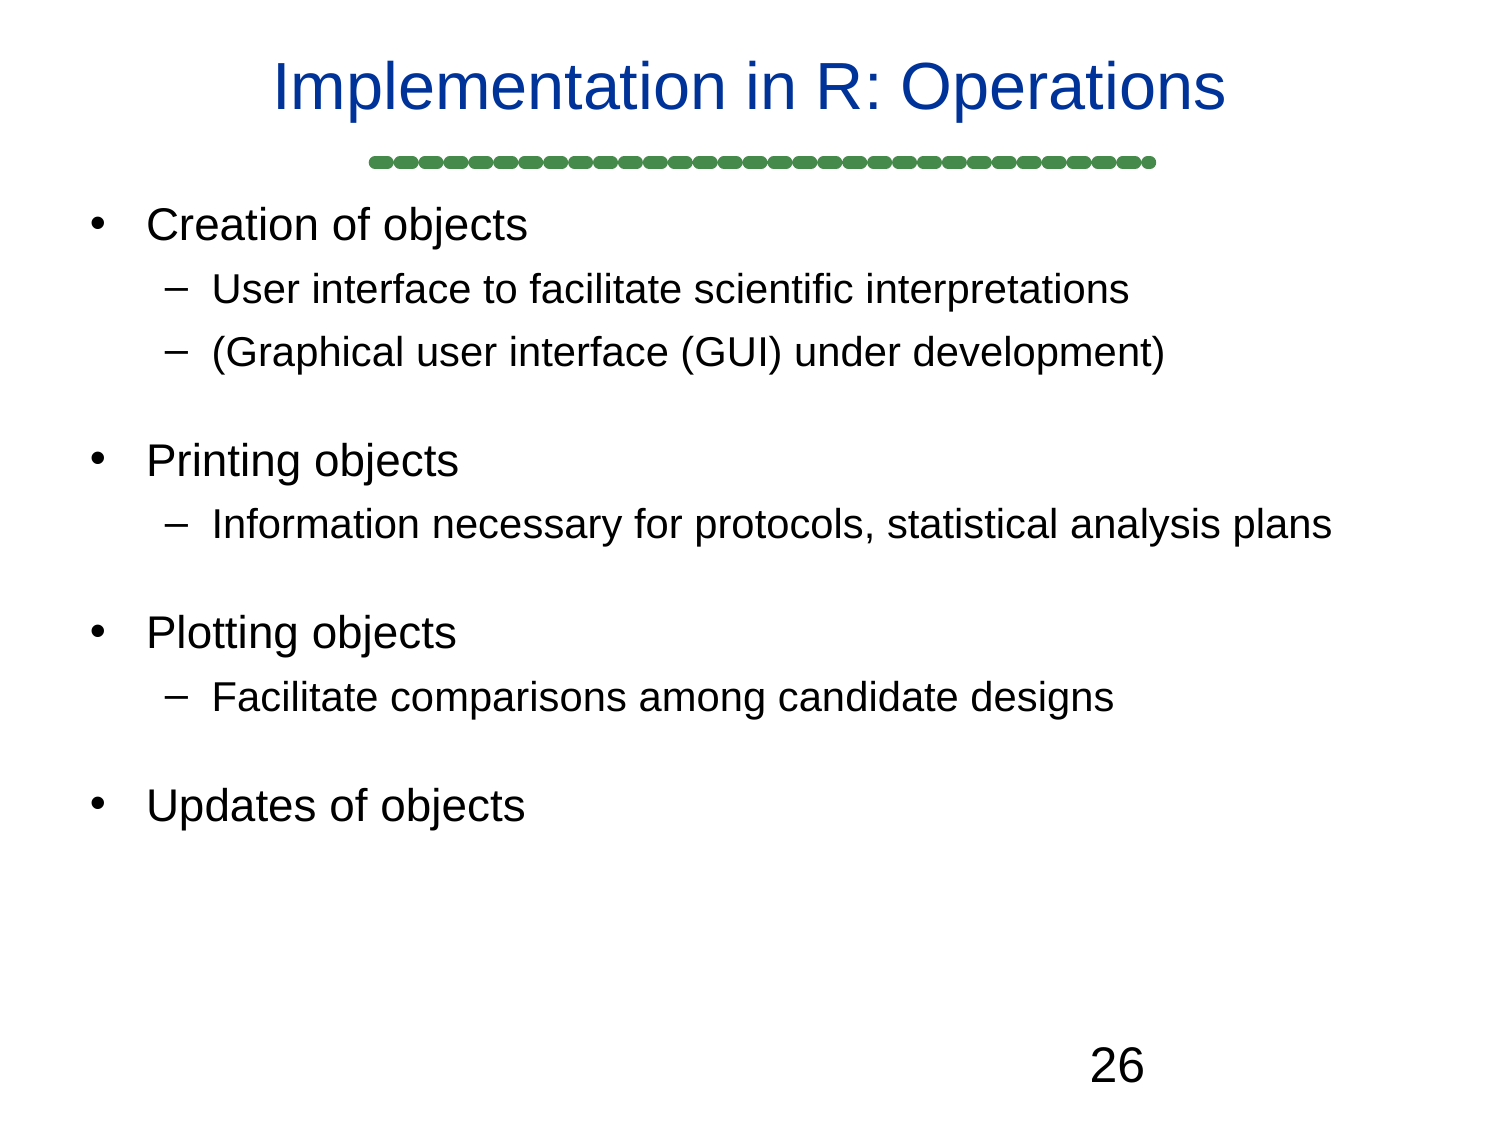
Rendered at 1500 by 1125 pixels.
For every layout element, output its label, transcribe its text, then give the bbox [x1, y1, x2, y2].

title Implementation in R: Operations [37, 24, 1463, 141]
list Creation of objects User interface to facilitate scientific interpretations (Graphical user interface (GUI) under development) Printing objects Information necessary for protocols, statistical analysis plans Plotting objects Facilitate comparisons among candidate designs Updates of objects [75, 187, 1426, 1050]
